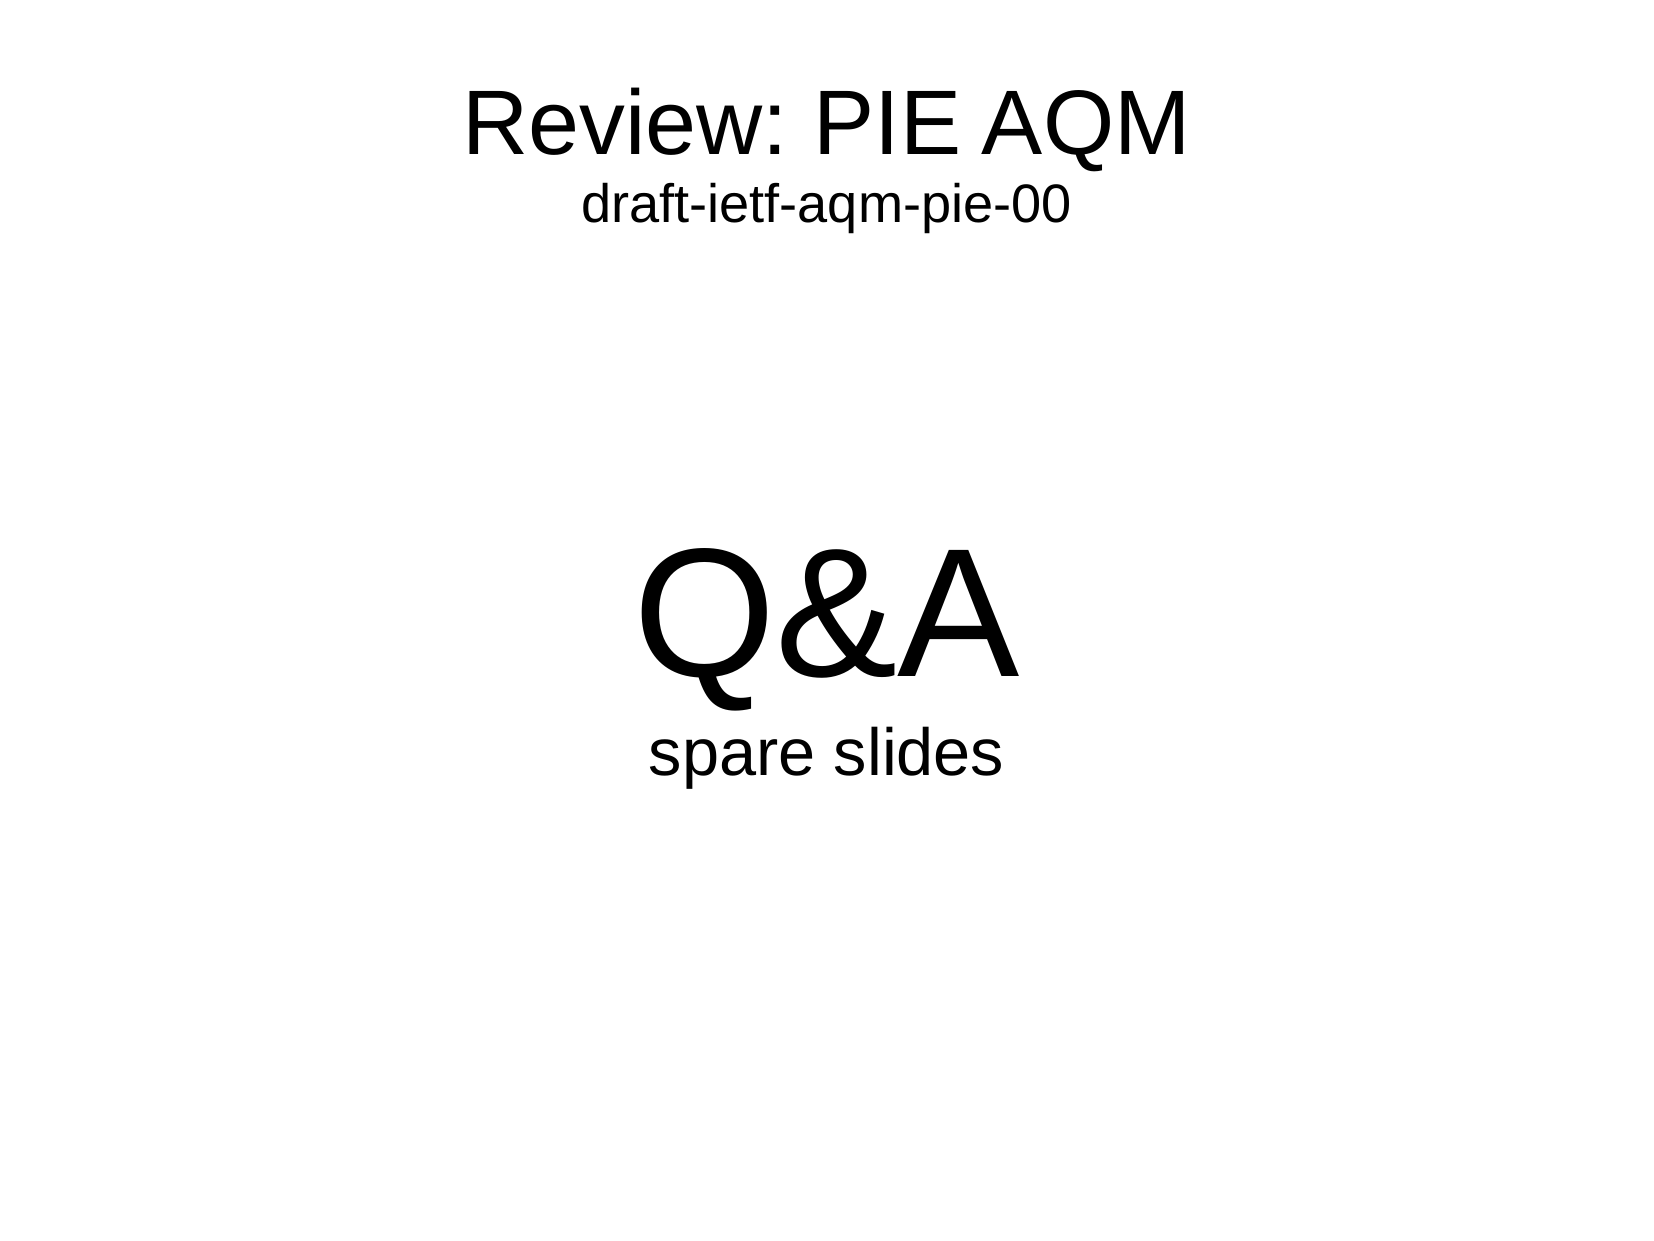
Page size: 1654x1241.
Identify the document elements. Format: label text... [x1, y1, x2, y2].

title Review: PIE AQM draft-ietf-aqm-pie-00 [82, 49, 1571, 257]
subtitle Q&A spare slides [82, 290, 1571, 1010]
